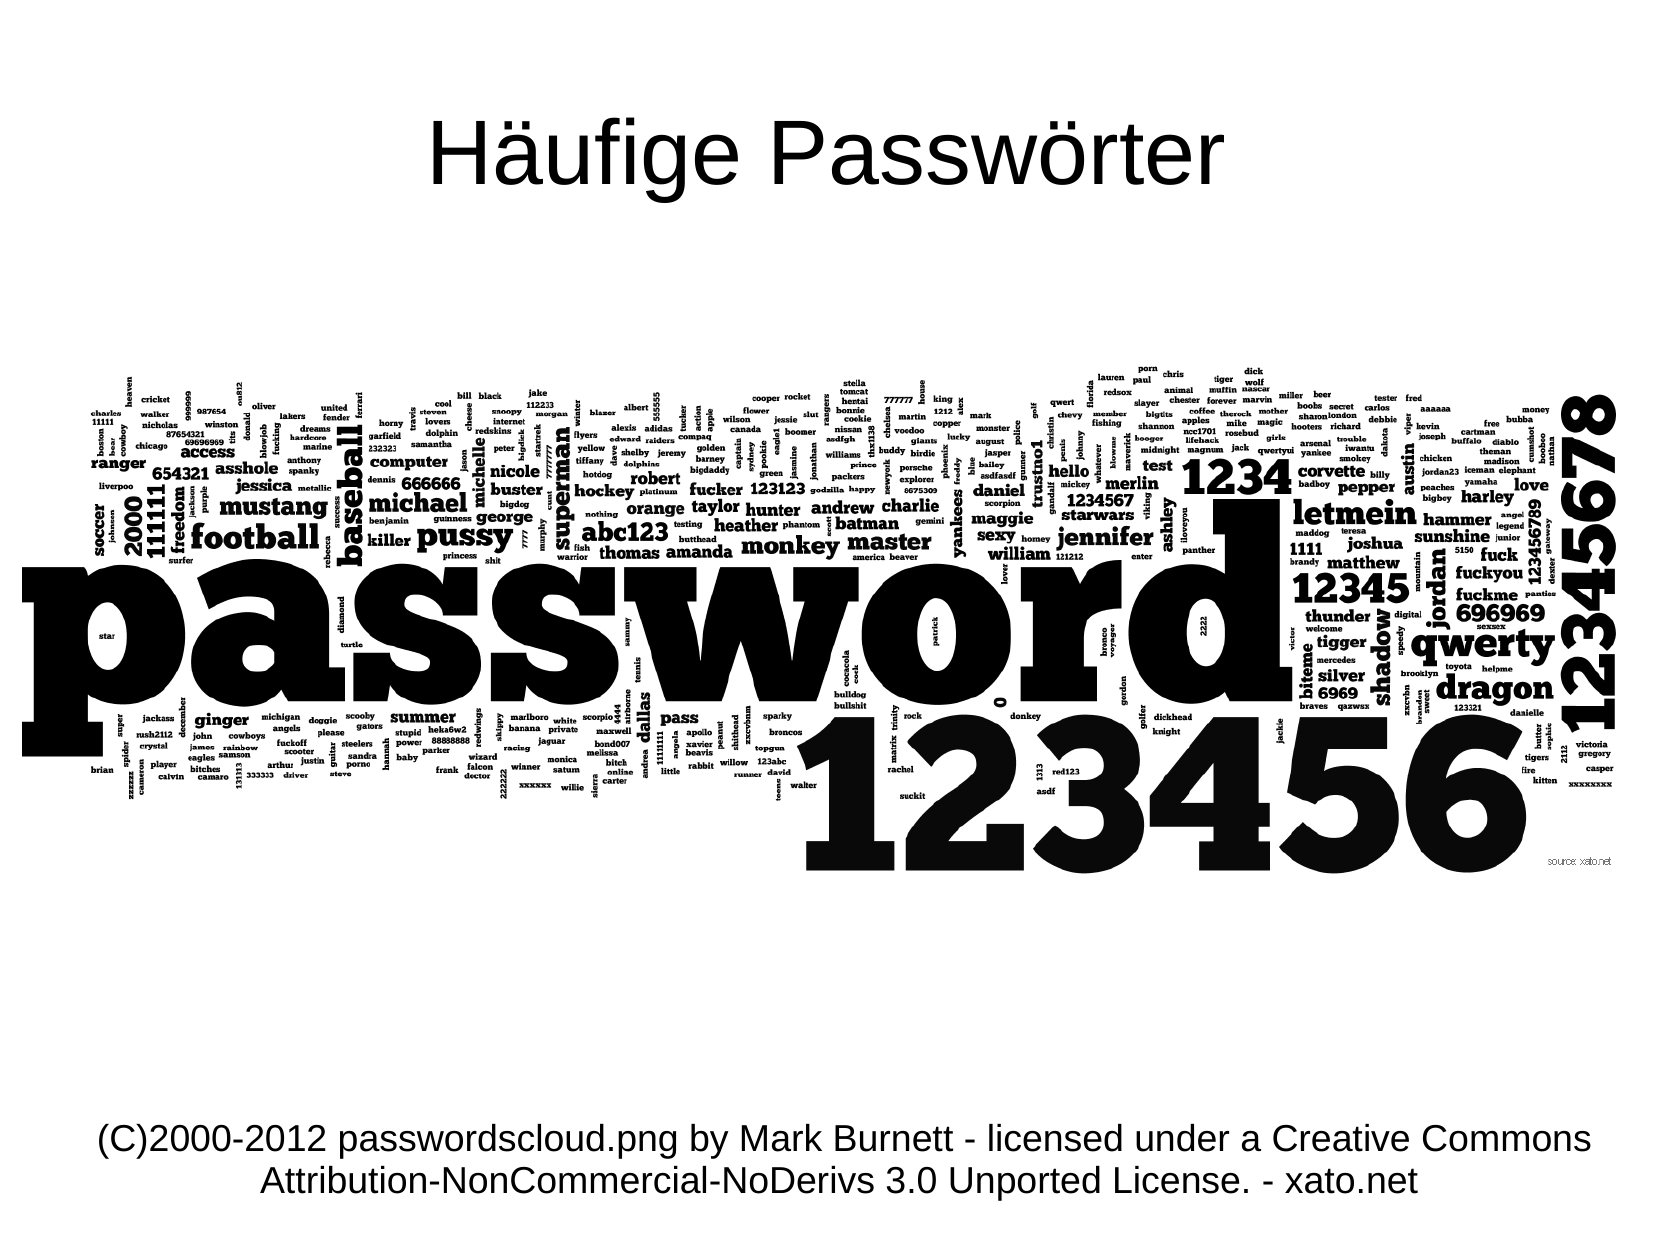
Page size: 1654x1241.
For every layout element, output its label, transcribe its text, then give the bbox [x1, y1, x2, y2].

text_box (C)2000-2012 passwordscloud.png by Mark Burnett - licensed under a Creative Commons Attribution-NonCommercial-NoDerivs 3.0 Unported License. - xato.net [35, 1110, 1654, 1210]
picture [11, 362, 1625, 878]
title Häufige Passwörter [82, 49, 1571, 257]
